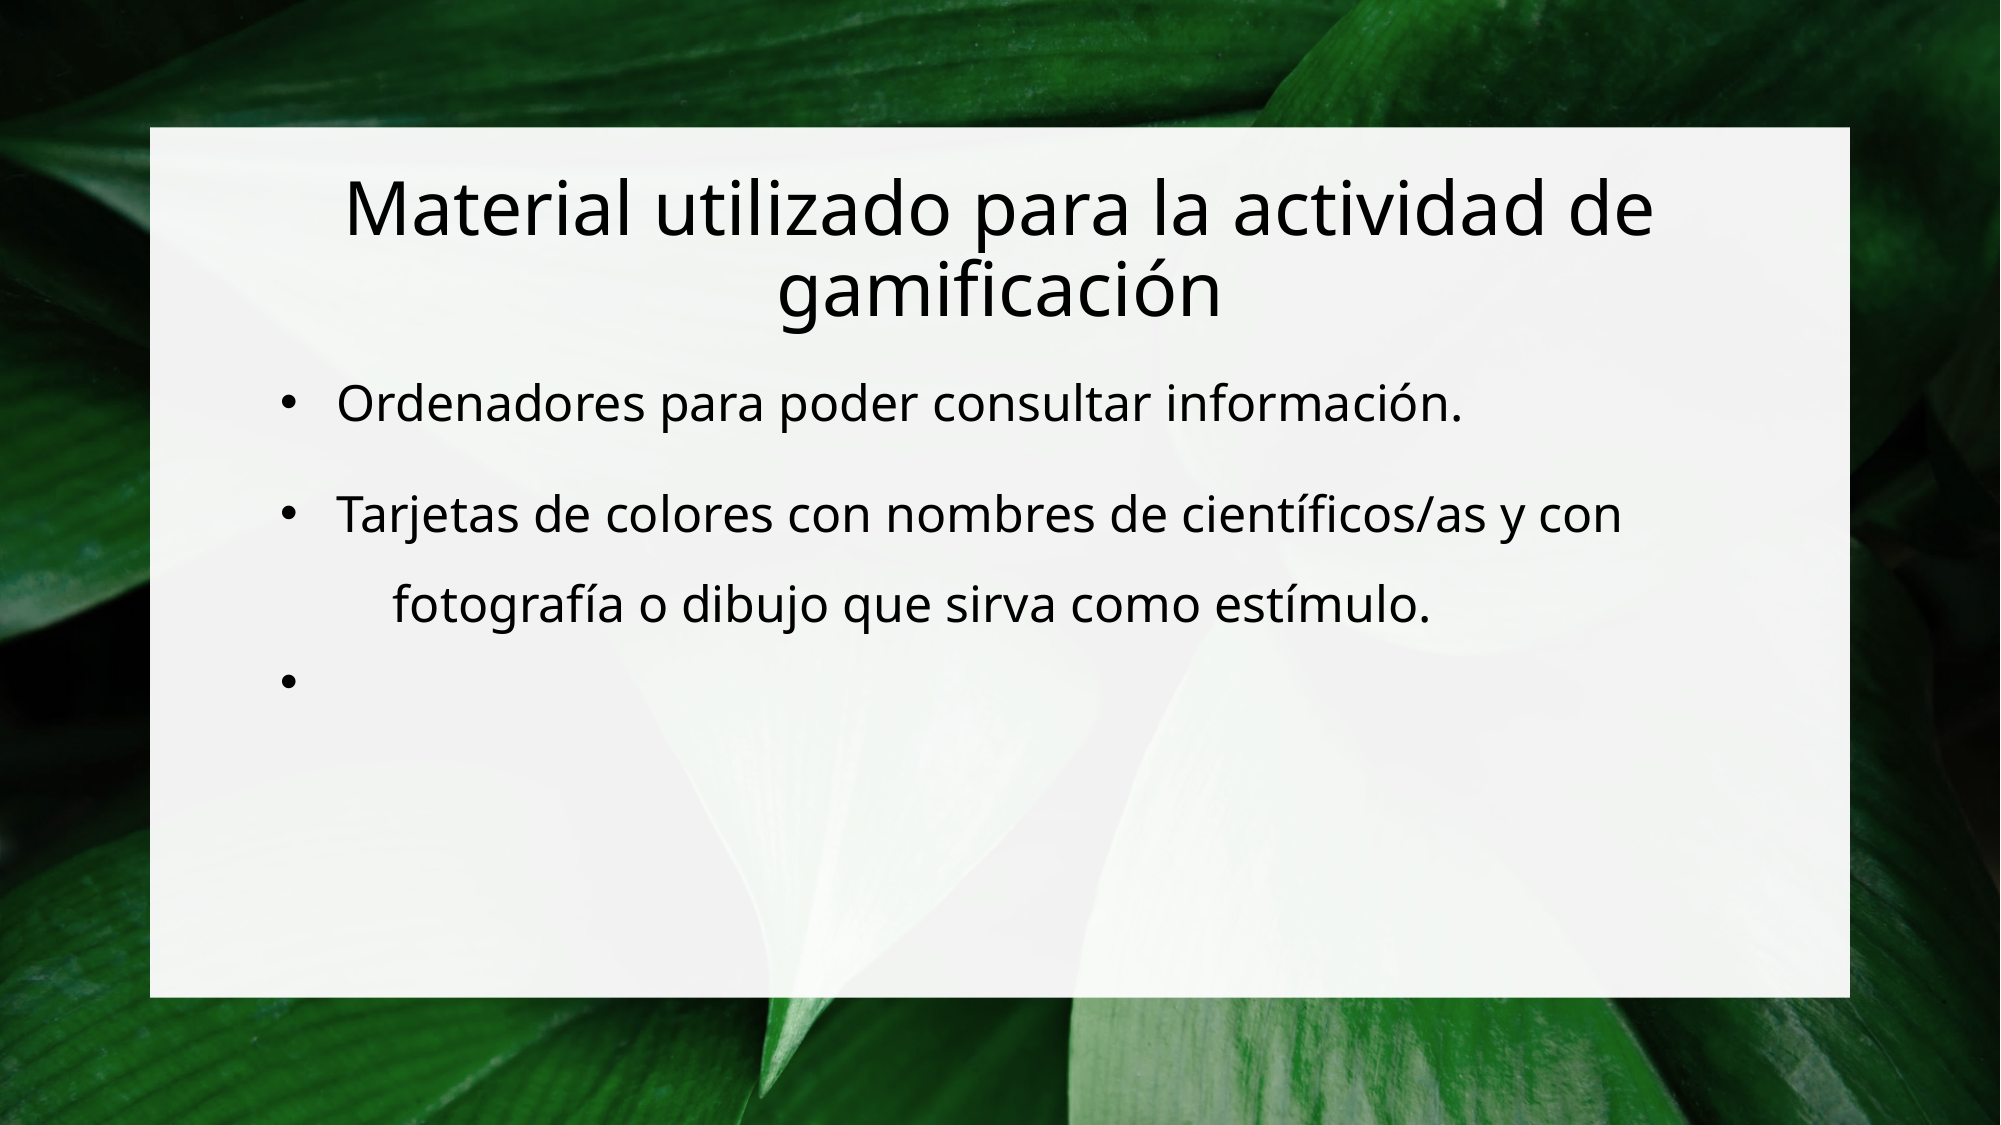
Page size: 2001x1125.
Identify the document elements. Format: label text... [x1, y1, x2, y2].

list Ordenadores para poder consultar información. Tarjetas de colores con nombres de científicos/as y con fotografía o dibujo que sirva como estímulo. [265, 370, 1735, 952]
picture [1648, 773, 1987, 1112]
title Material utilizado para la actividad de gamificación [265, 163, 1735, 340]
